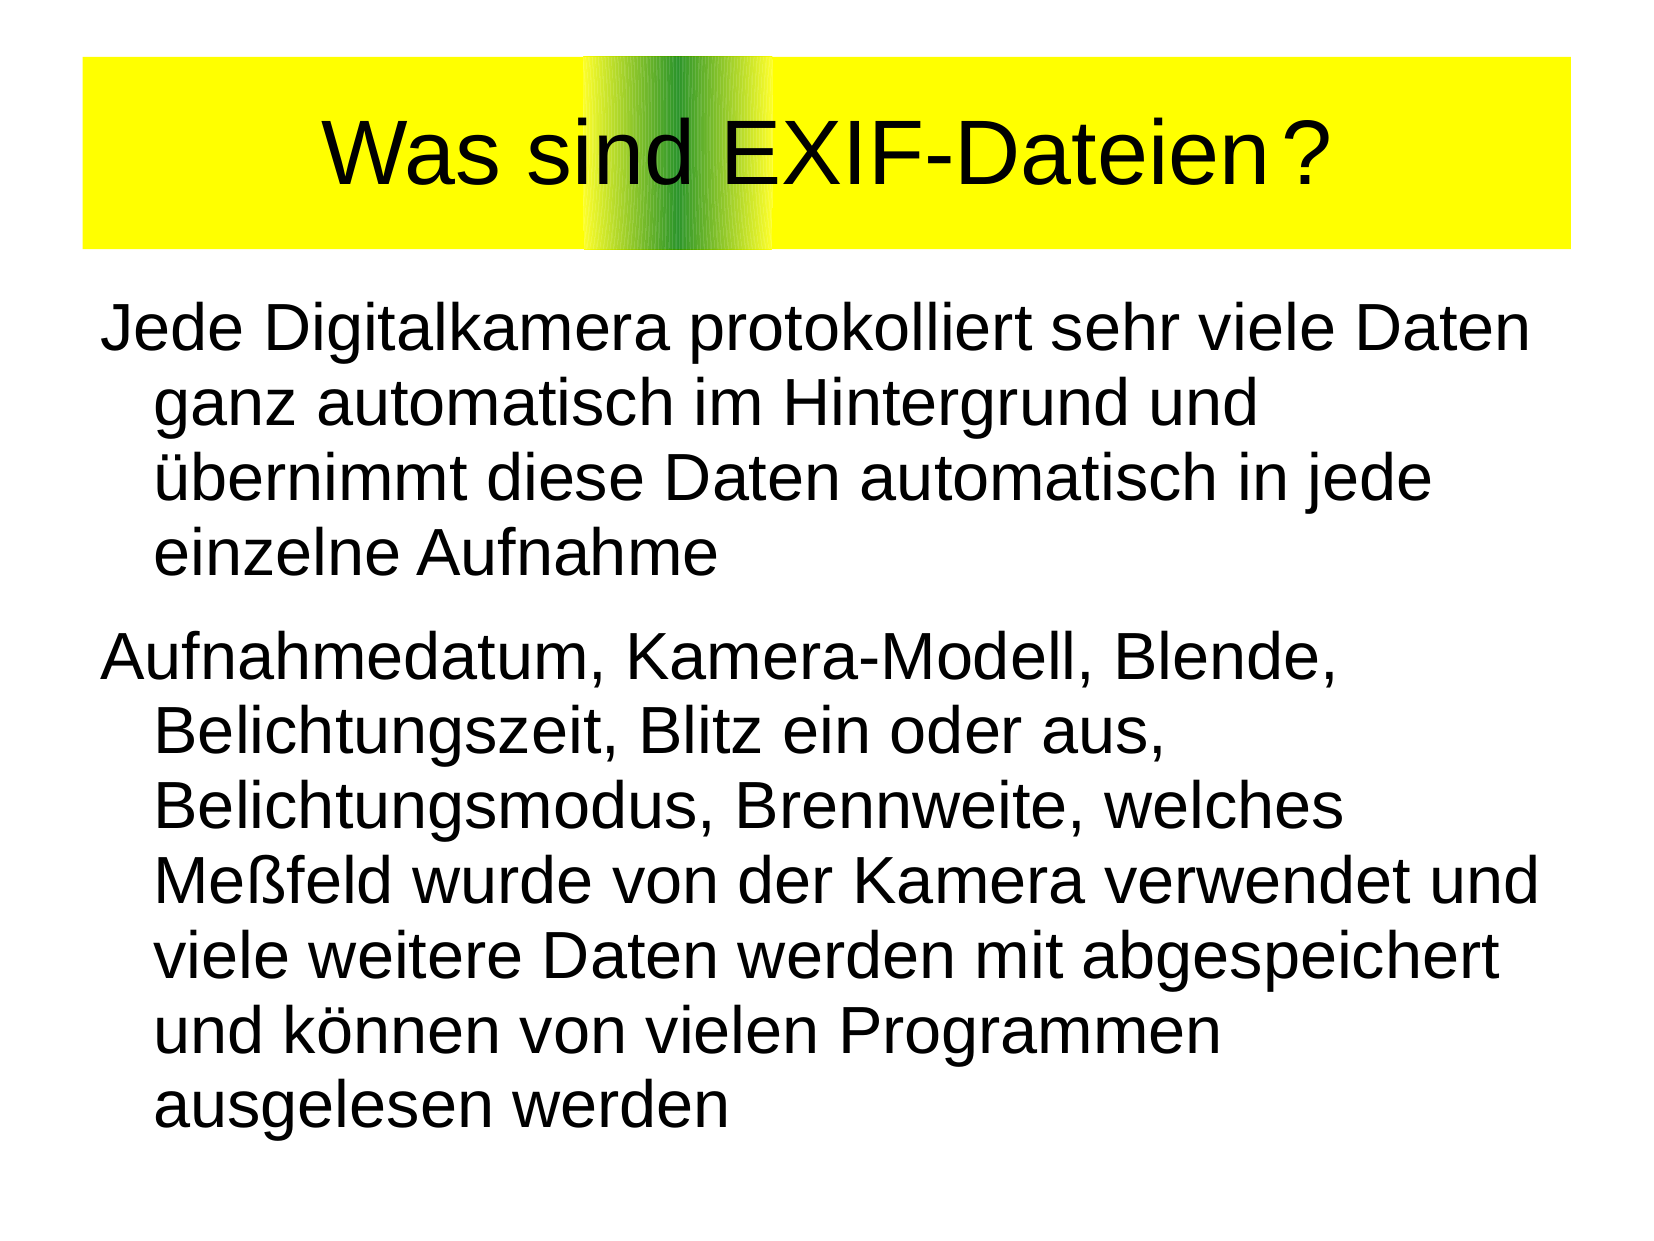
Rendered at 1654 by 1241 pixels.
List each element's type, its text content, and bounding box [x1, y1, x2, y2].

list Jede Digitalkamera protokolliert sehr viele Daten ganz automatisch im Hintergrund und übernimmt diese Daten automatisch in jede einzelne Aufnahme Aufnahmedatum, Kamera-Modell, Blende, Belichtungszeit, Blitz ein oder aus, Belichtungsmodus, Brennweite, welches Meßfeld wurde von der Kamera verwendet und viele weitere Daten werden mit abgespeichert und können von vielen Programmen ausgelesen werden [82, 290, 1571, 1143]
title Was sind EXIF-Dateien ? [82, 56, 1571, 250]
